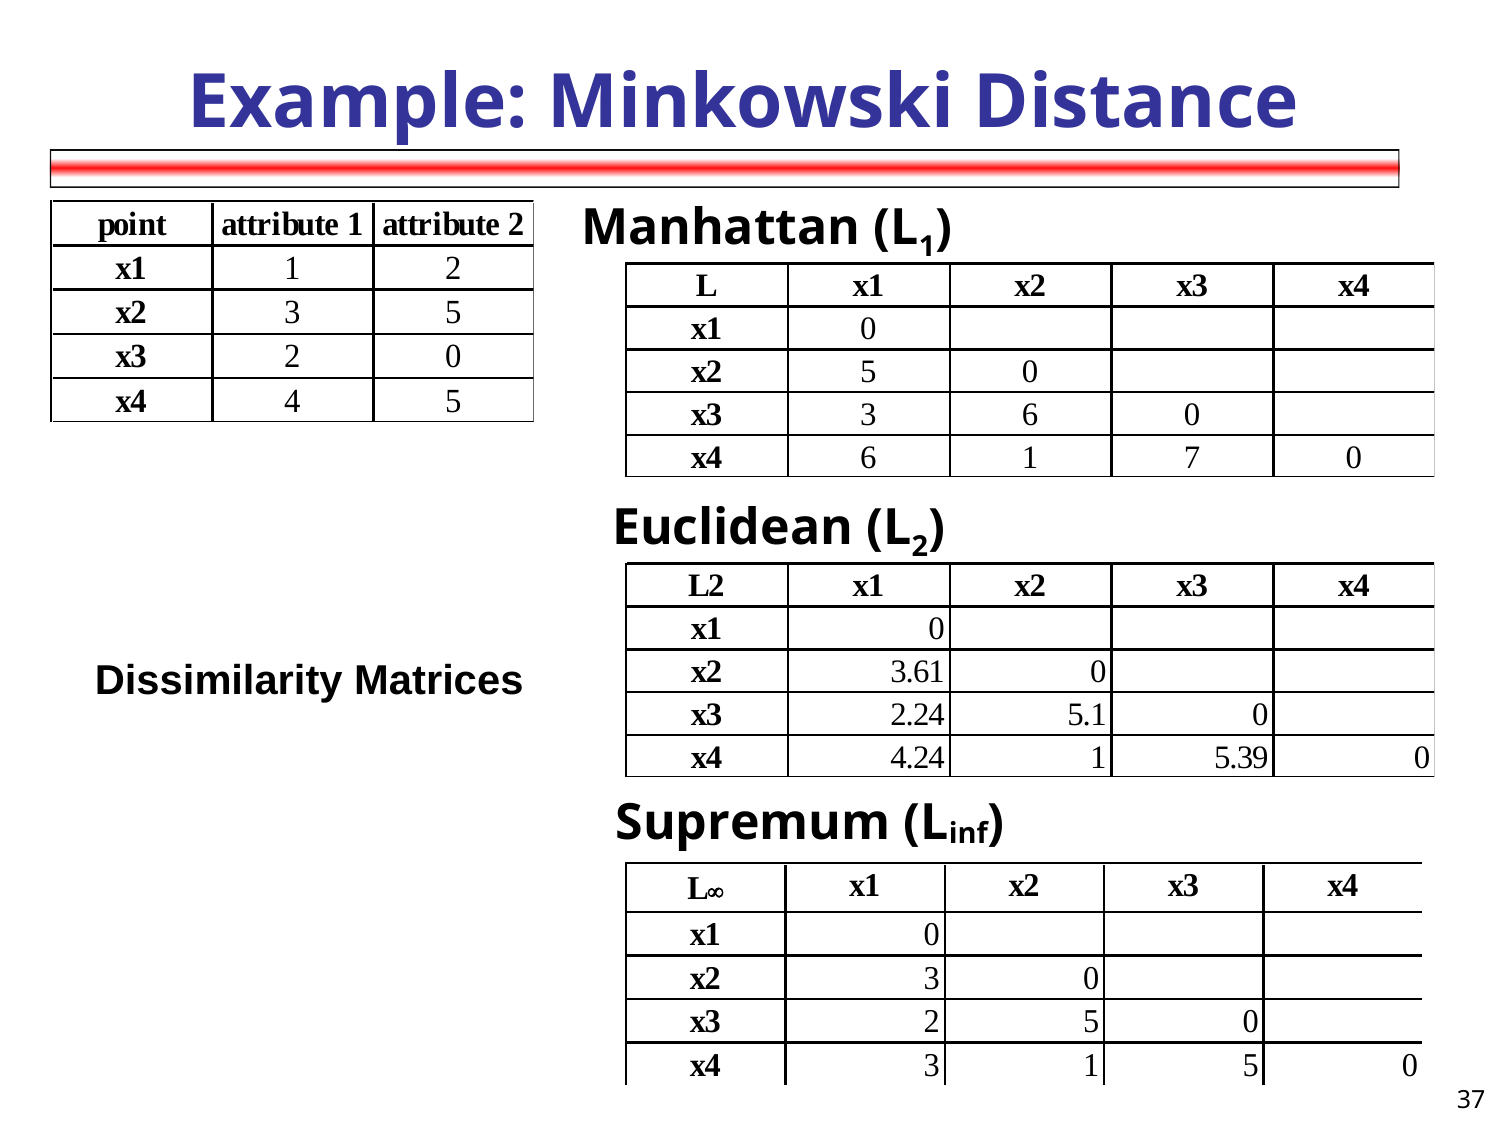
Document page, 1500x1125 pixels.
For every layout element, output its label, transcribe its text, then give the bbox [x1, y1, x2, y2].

text_box Manhattan (L1) [566, 186, 1132, 271]
text_box <number> [1187, 1062, 1500, 1125]
text_box Euclidean (L2) [597, 486, 961, 571]
chart [50, 200, 536, 424]
chart [624, 861, 1425, 1088]
chart [624, 262, 1437, 480]
text_box Supremum (Linf) [600, 781, 1033, 857]
chart [624, 562, 1437, 780]
text_box Dissimilarity Matrices [79, 645, 556, 711]
title Example: Minkowski Distance [24, 44, 1463, 150]
